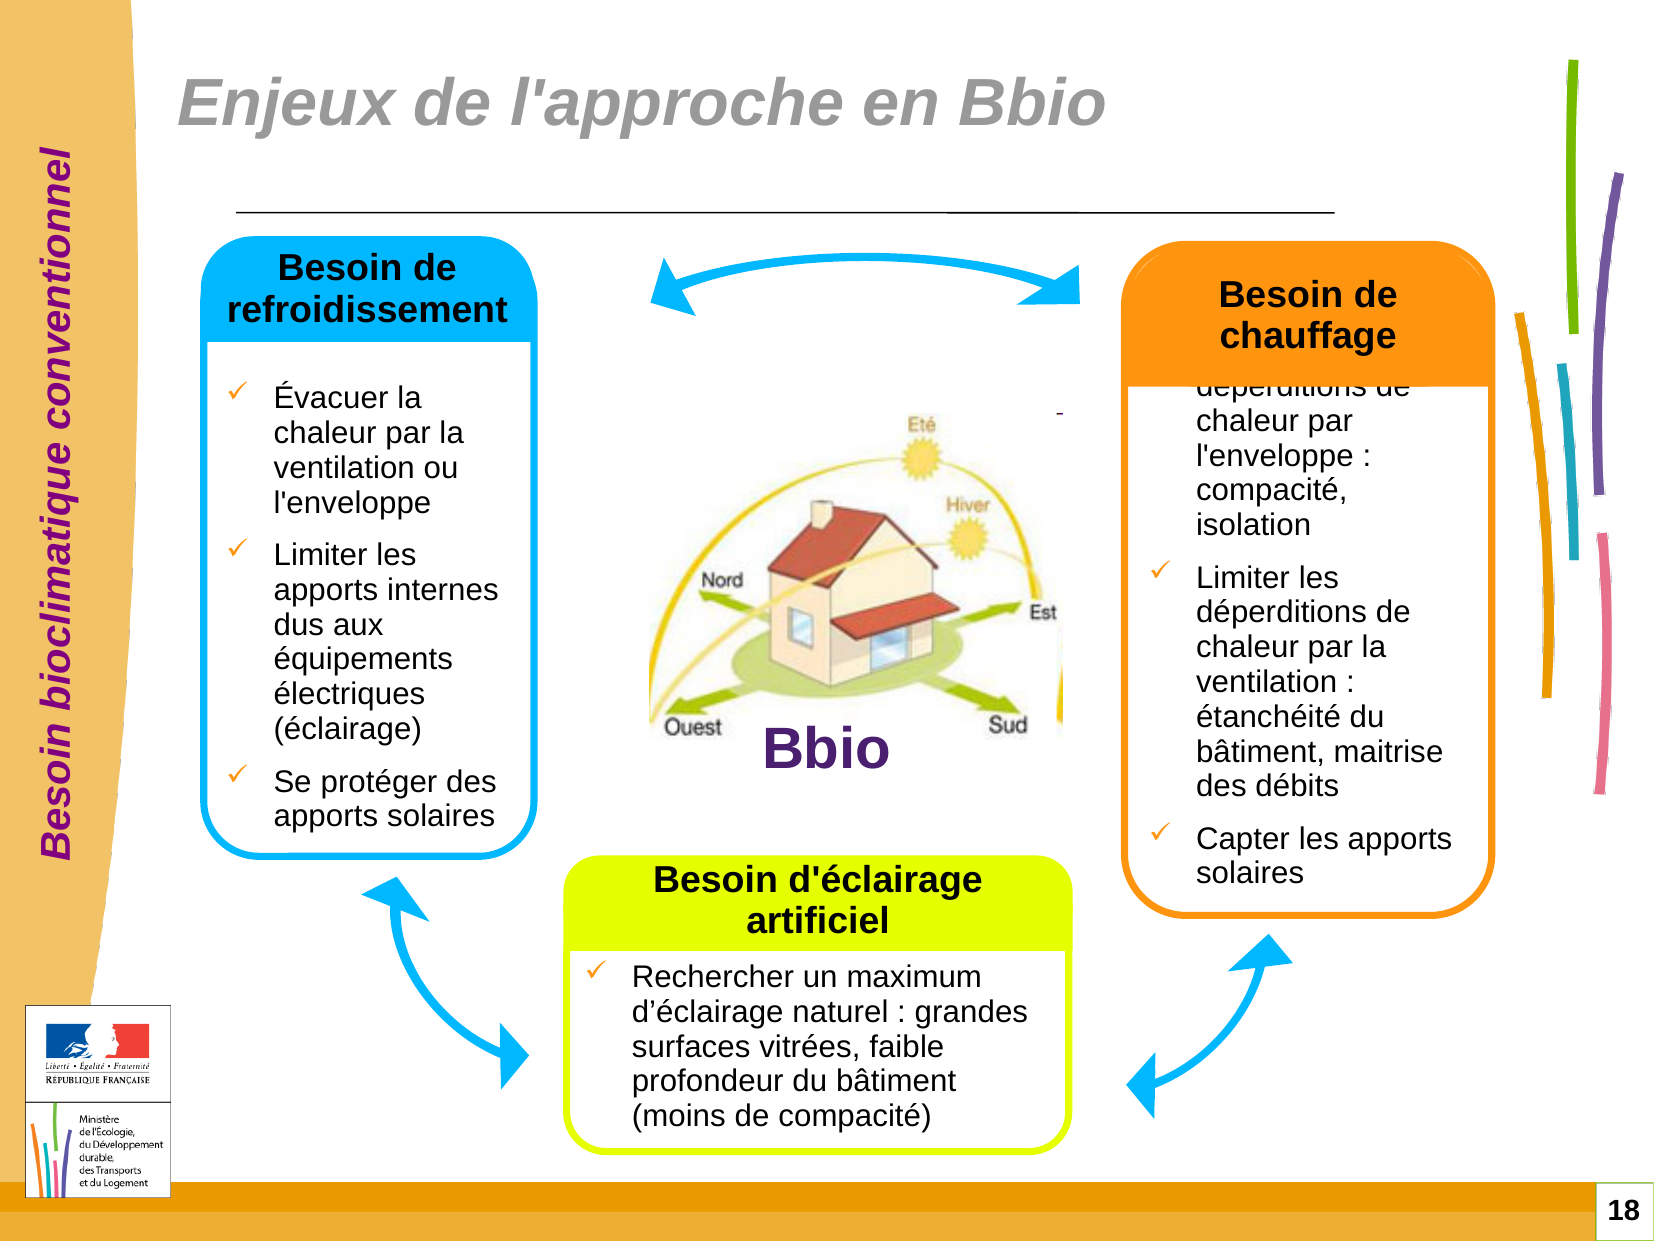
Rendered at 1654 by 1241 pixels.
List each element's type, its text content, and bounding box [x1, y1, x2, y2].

text_box Besoin de refroidissement [200, 236, 535, 342]
text_box Rechercher un maximum d’éclairage naturel : grandes surfaces vitrées, faible profondeur du bâtiment (moins de compacité) [566, 934, 1069, 1152]
text_box Évacuer la chaleur par la ventilation ou l'enveloppe Limiter les apports internes dus aux équipements électriques (éclairage) Se protéger des apports solaires [203, 300, 534, 857]
text_box [563, 916, 572, 951]
text_box Limiter les déperditions de chaleur par l'enveloppe : compacité, isolation Limiter les déperditions de chaleur par la ventilation : étanchéité du bâtiment, maitrise des débits Capter les apports solaires [1124, 324, 1492, 916]
text_box Besoin d'éclairage artificiel [563, 855, 1073, 946]
text_box [361, 876, 530, 1090]
text_box [1126, 933, 1294, 1119]
picture [0, 0, 1654, 1241]
title Enjeux de l'approche en Bbio [177, 29, 1536, 178]
text_box Besoin de chauffage [1124, 244, 1492, 387]
text_box [651, 252, 1077, 315]
text_box Bbio [738, 708, 916, 789]
text_box [1064, 916, 1073, 951]
text_box Besoin bioclimatique conventionnel [11, 47, 101, 963]
